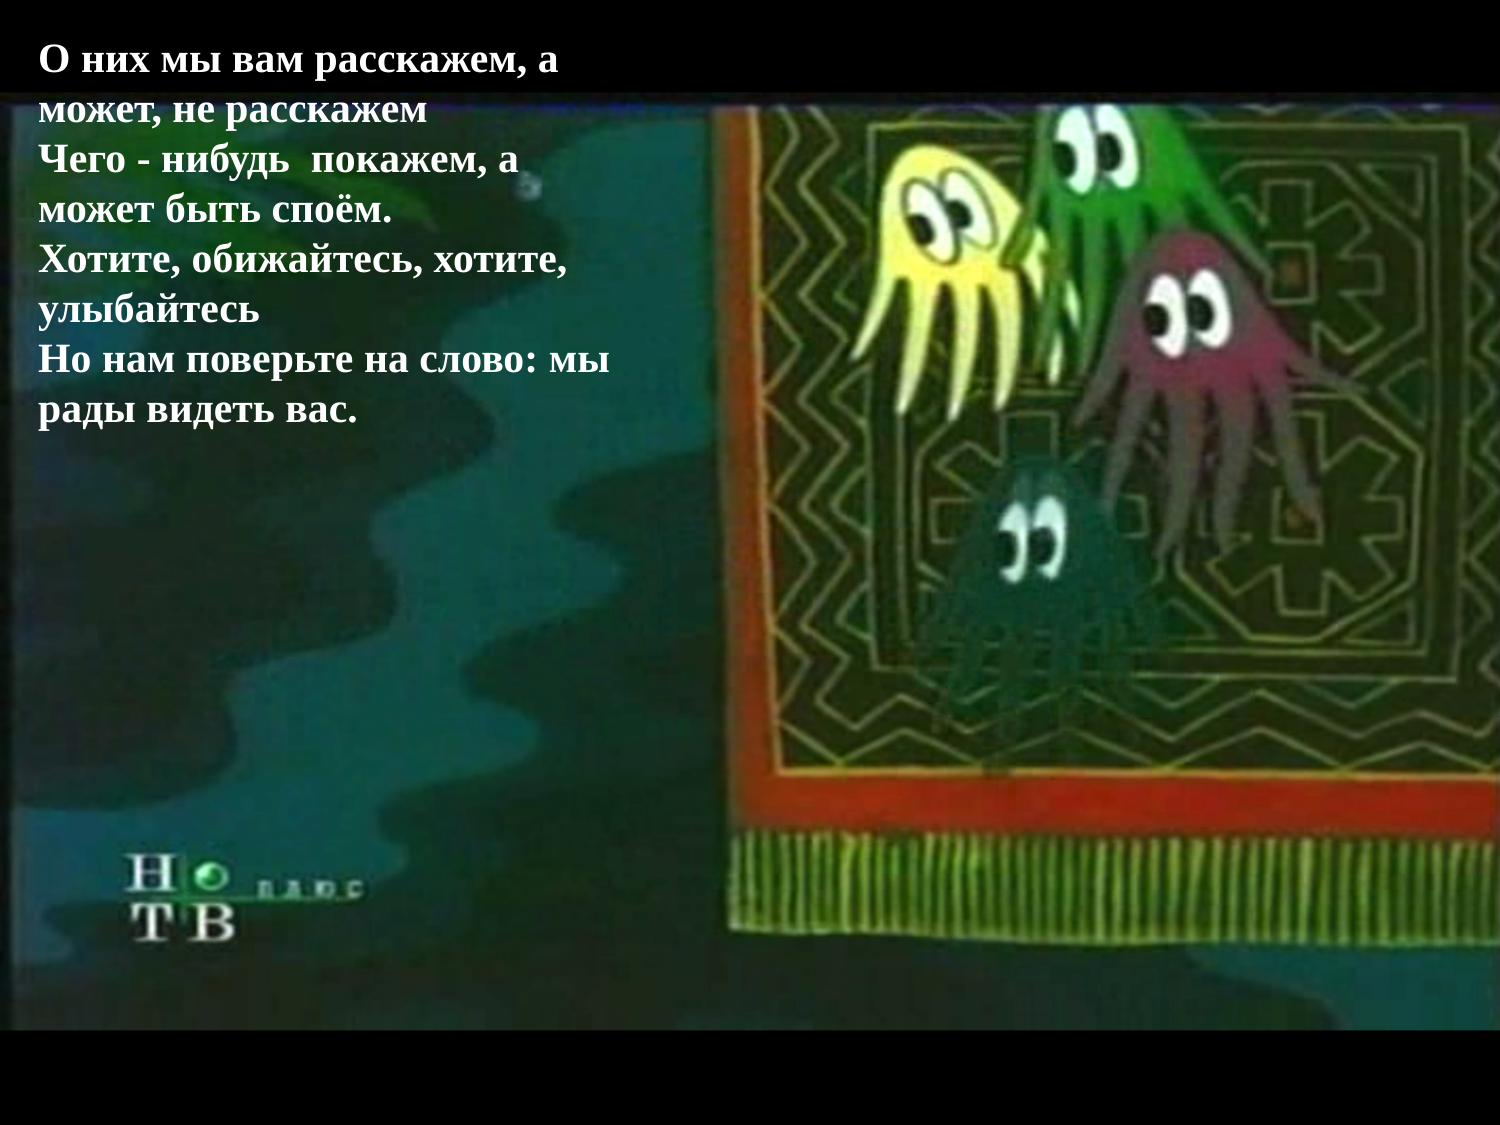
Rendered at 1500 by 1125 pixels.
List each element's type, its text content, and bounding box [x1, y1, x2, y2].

text_box О них мы вам расскажем, а может, не расскажем Чего - нибудь покажем, а может быть споём. Хотите, обижайтесь, хотите, улыбайтесь Но нам поверьте на слово: мы рады видеть вас. [23, 23, 657, 489]
picture [0, 0, 1500, 1125]
